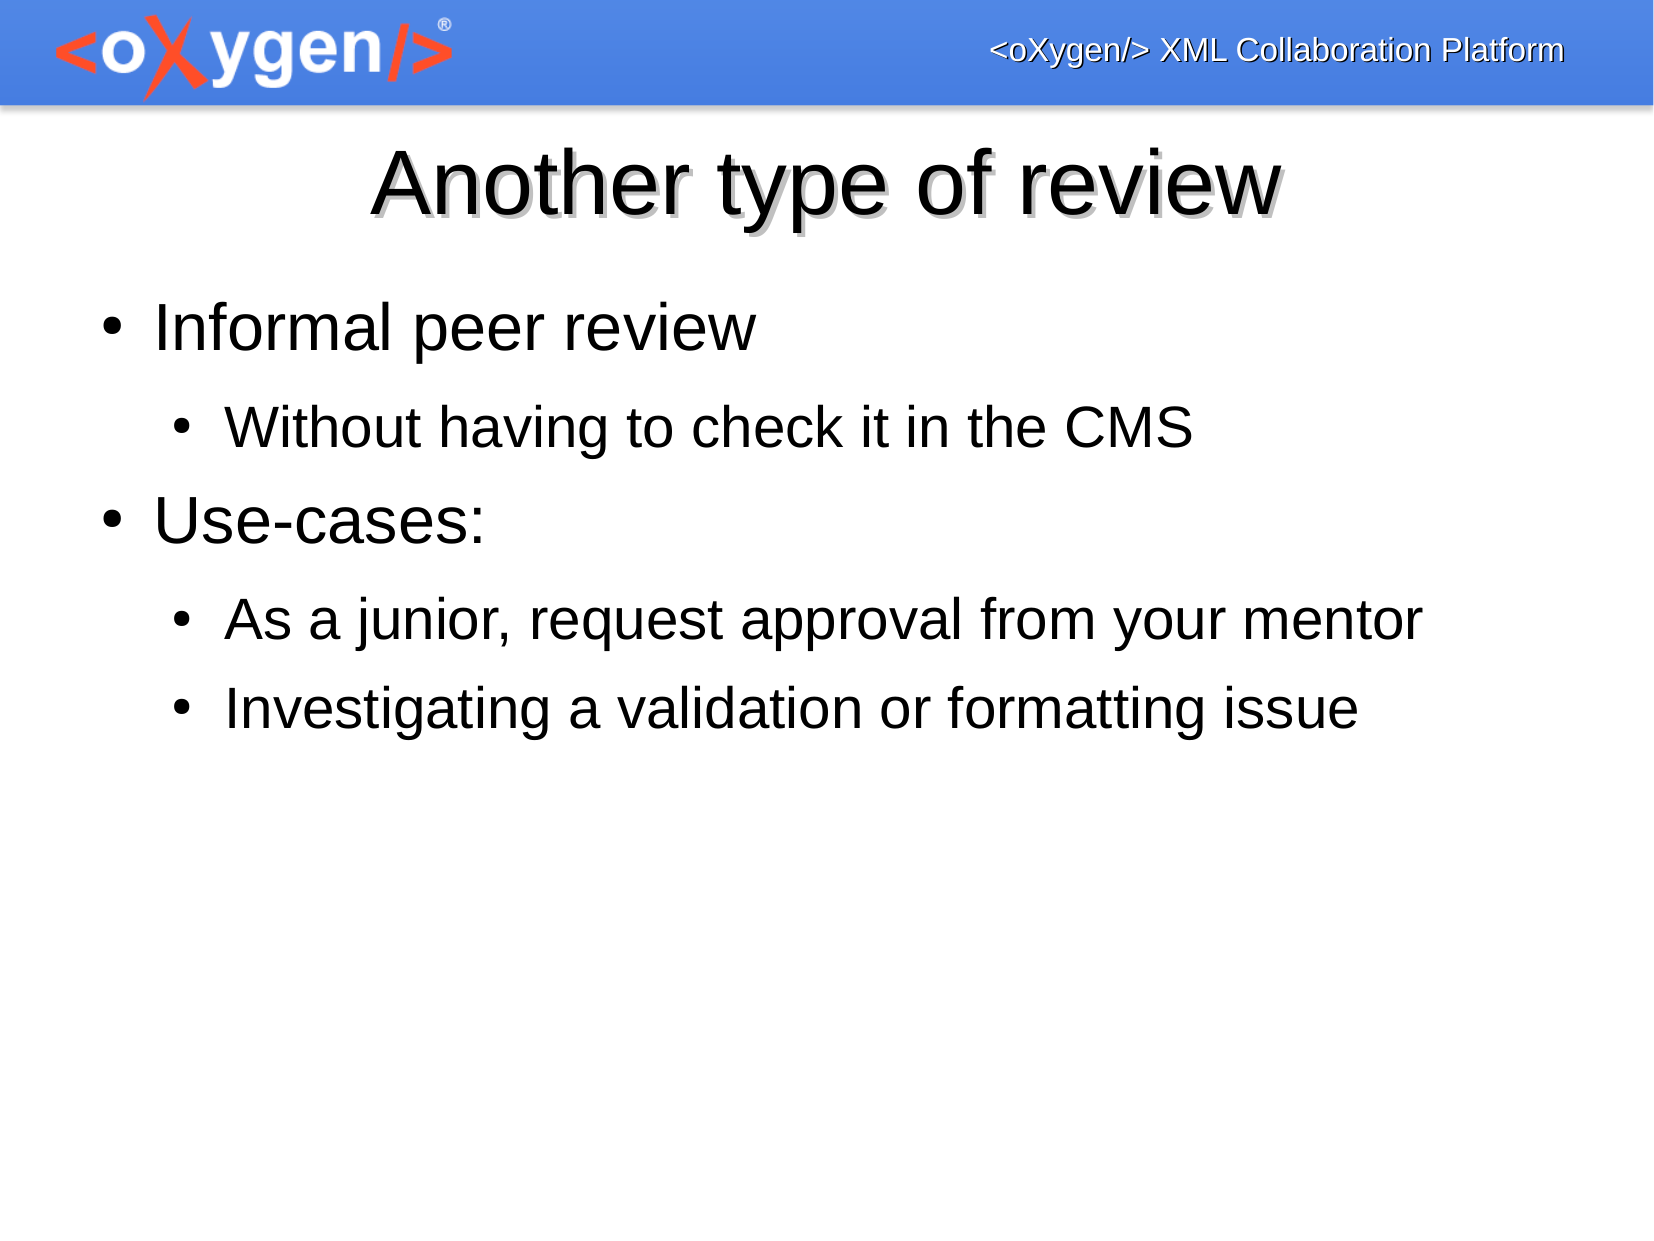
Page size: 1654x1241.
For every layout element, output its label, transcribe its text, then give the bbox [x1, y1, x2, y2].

picture [0, 0, 1654, 119]
list Informal peer review Without having to check it in the CMS Use-cases: As a junior, request approval from your mentor Investigating a validation or formatting issue [82, 290, 1571, 1010]
title Another type of review [82, 78, 1571, 287]
